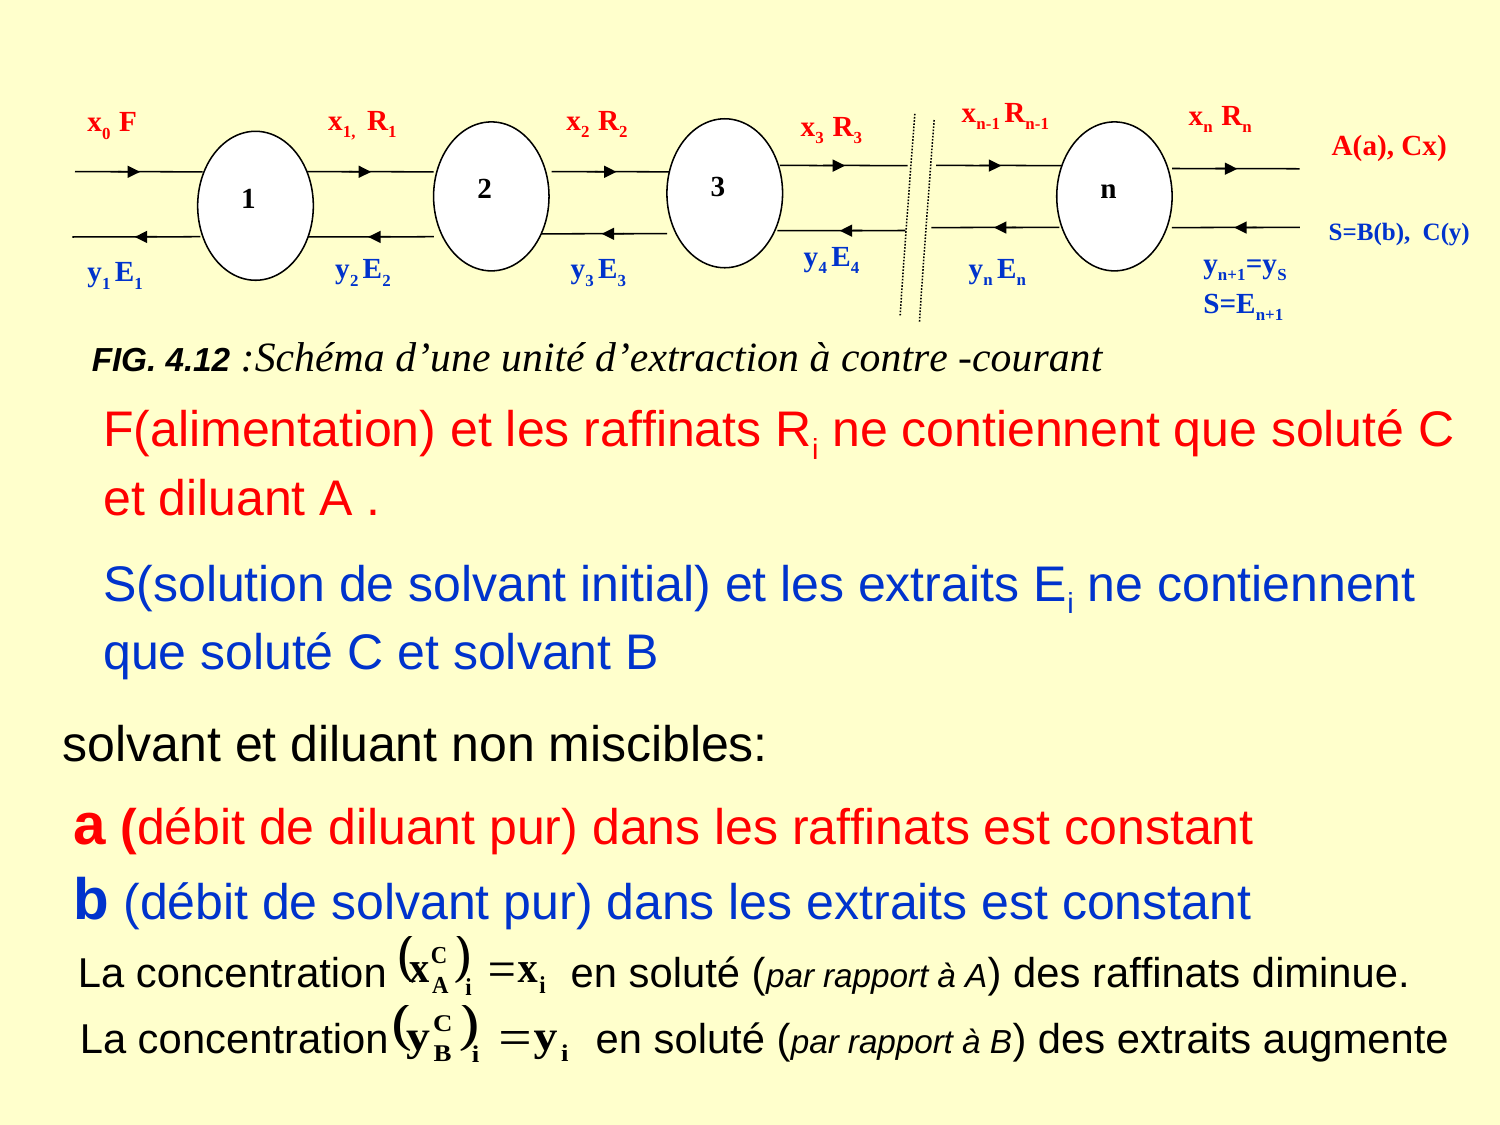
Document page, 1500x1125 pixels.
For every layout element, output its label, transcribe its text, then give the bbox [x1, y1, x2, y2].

text_box S(solution de solvant initial) et les extraits Ei ne contiennent que soluté C et solvant B [88, 543, 1500, 688]
chart [394, 936, 551, 1002]
text_box yn+1=yS S=En+1 [1188, 236, 1353, 388]
text_box x3 R3 [785, 99, 898, 155]
text_box y3 E3 [555, 242, 658, 294]
text_box FIG. 4.12 :Schéma d’une unité d’extraction à contre -courant [77, 321, 1348, 388]
text_box x0 F [72, 95, 218, 151]
chart [388, 1005, 577, 1070]
text_box n [1085, 162, 1156, 237]
text_box 1 [226, 171, 297, 247]
text_box [1056, 121, 1173, 271]
text_box x1, R1 [313, 93, 419, 149]
text_box y2 E2 [320, 242, 422, 302]
text_box A(a), Cx) [1316, 118, 1474, 198]
text_box xn Rn [1173, 88, 1267, 144]
text_box [433, 121, 550, 271]
text_box y1 E1 [72, 245, 174, 322]
text_box 3 [695, 159, 766, 234]
text_box [197, 131, 314, 281]
text_box x2 R2 [551, 93, 658, 149]
text_box b (débit de solvant pur) dans les extraits est constant [59, 853, 1409, 940]
text_box a (débit de diluant pur) dans les raffinats est constant [58, 778, 1492, 865]
text_box y4 E4 [788, 229, 891, 309]
text_box La concentration en soluté (par rapport à B) des extraits augmente [64, 1003, 1477, 1070]
text_box F(alimentation) et les raffinats Ri ne contiennent que soluté C et diluant A . [88, 388, 1500, 533]
text_box S=B(b), C(y) [1314, 208, 1500, 258]
text_box solvant et diluant non miscibles: [48, 703, 863, 780]
text_box [666, 118, 783, 268]
text_box La concentration en soluté (par rapport à A) des raffinats diminue. [63, 938, 1477, 1004]
text_box xn-1 Rn-1 [946, 85, 1086, 141]
text_box yn En [953, 241, 1055, 316]
text_box 2 [462, 162, 533, 237]
